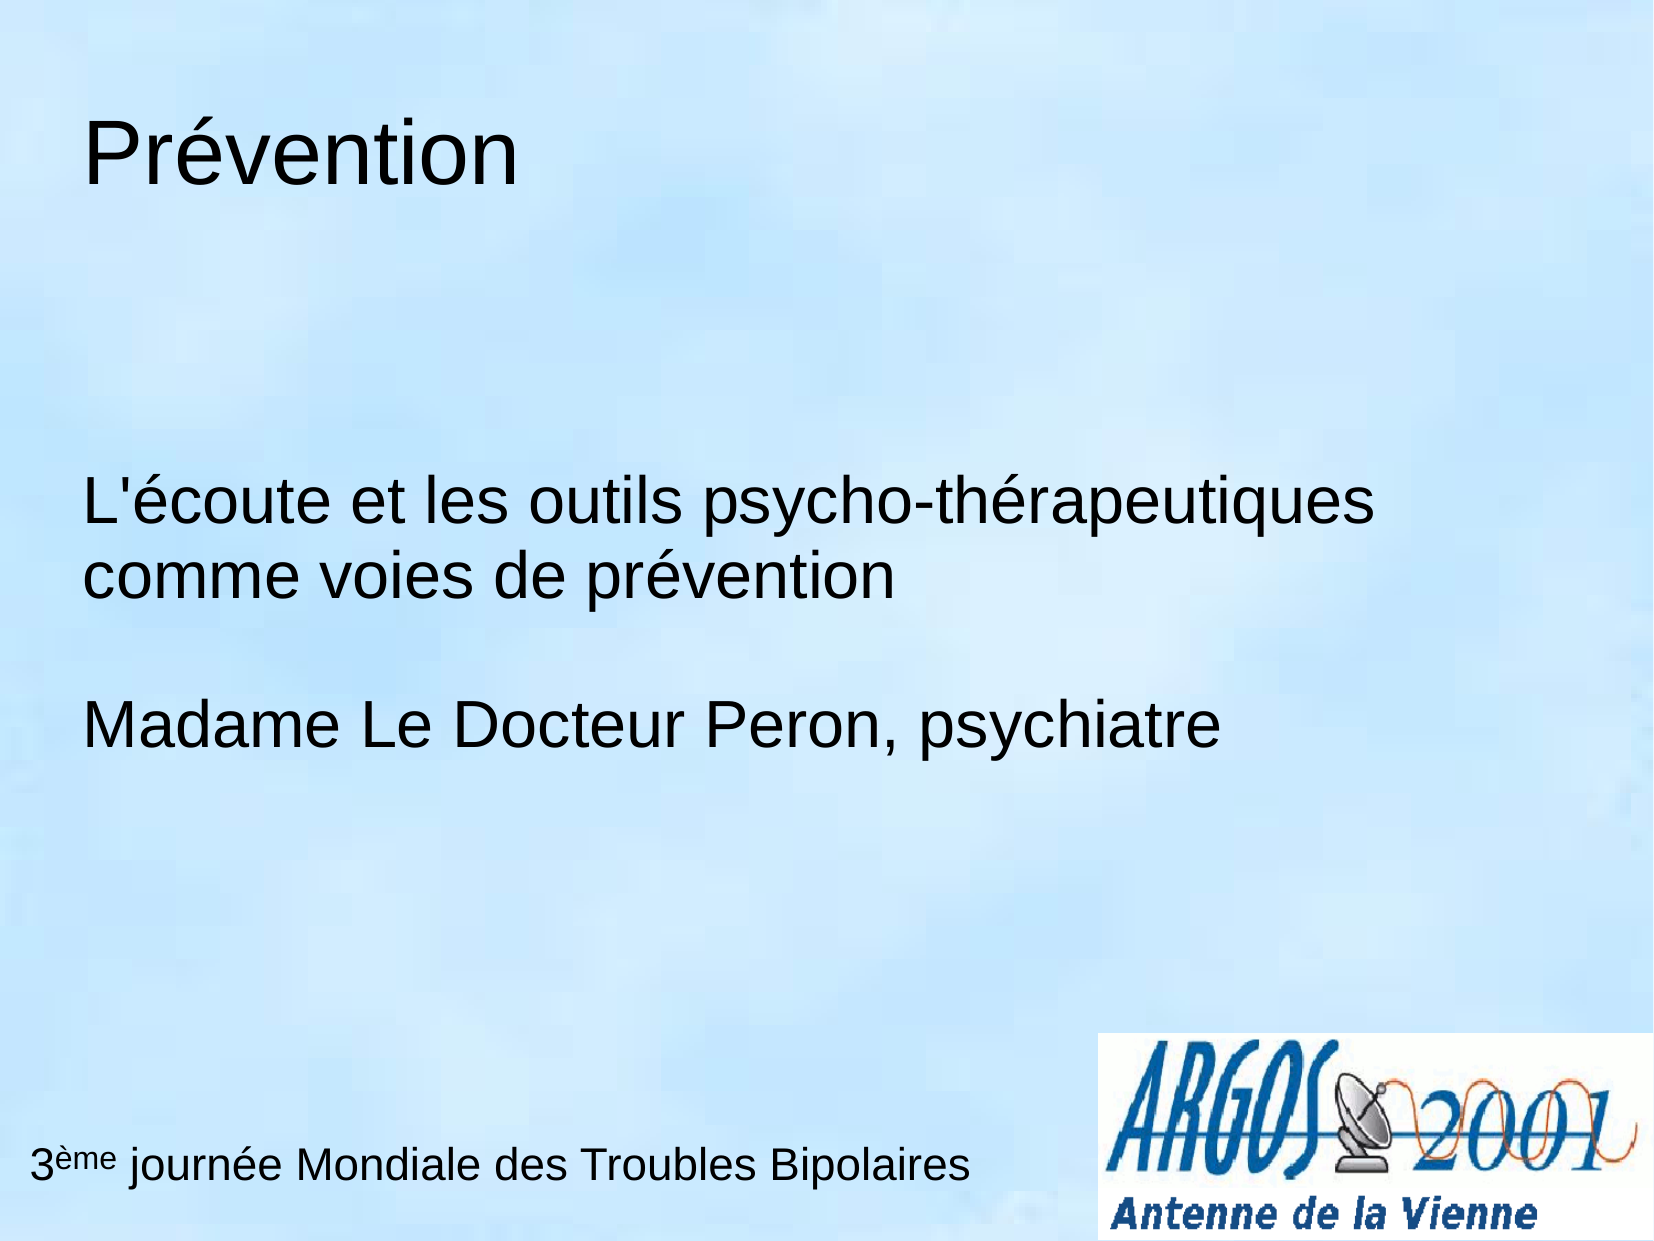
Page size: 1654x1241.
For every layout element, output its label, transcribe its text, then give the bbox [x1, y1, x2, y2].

title Prévention [82, 49, 1571, 257]
subtitle L'écoute et les outils psycho-thérapeutiques comme voies de prévention Madame Le Docteur Peron, psychiatre [82, 290, 1538, 1010]
text_box 3ème journée Mondiale des Troubles Bipolaires [29, 1138, 1046, 1241]
picture [0, 0, 1654, 1241]
